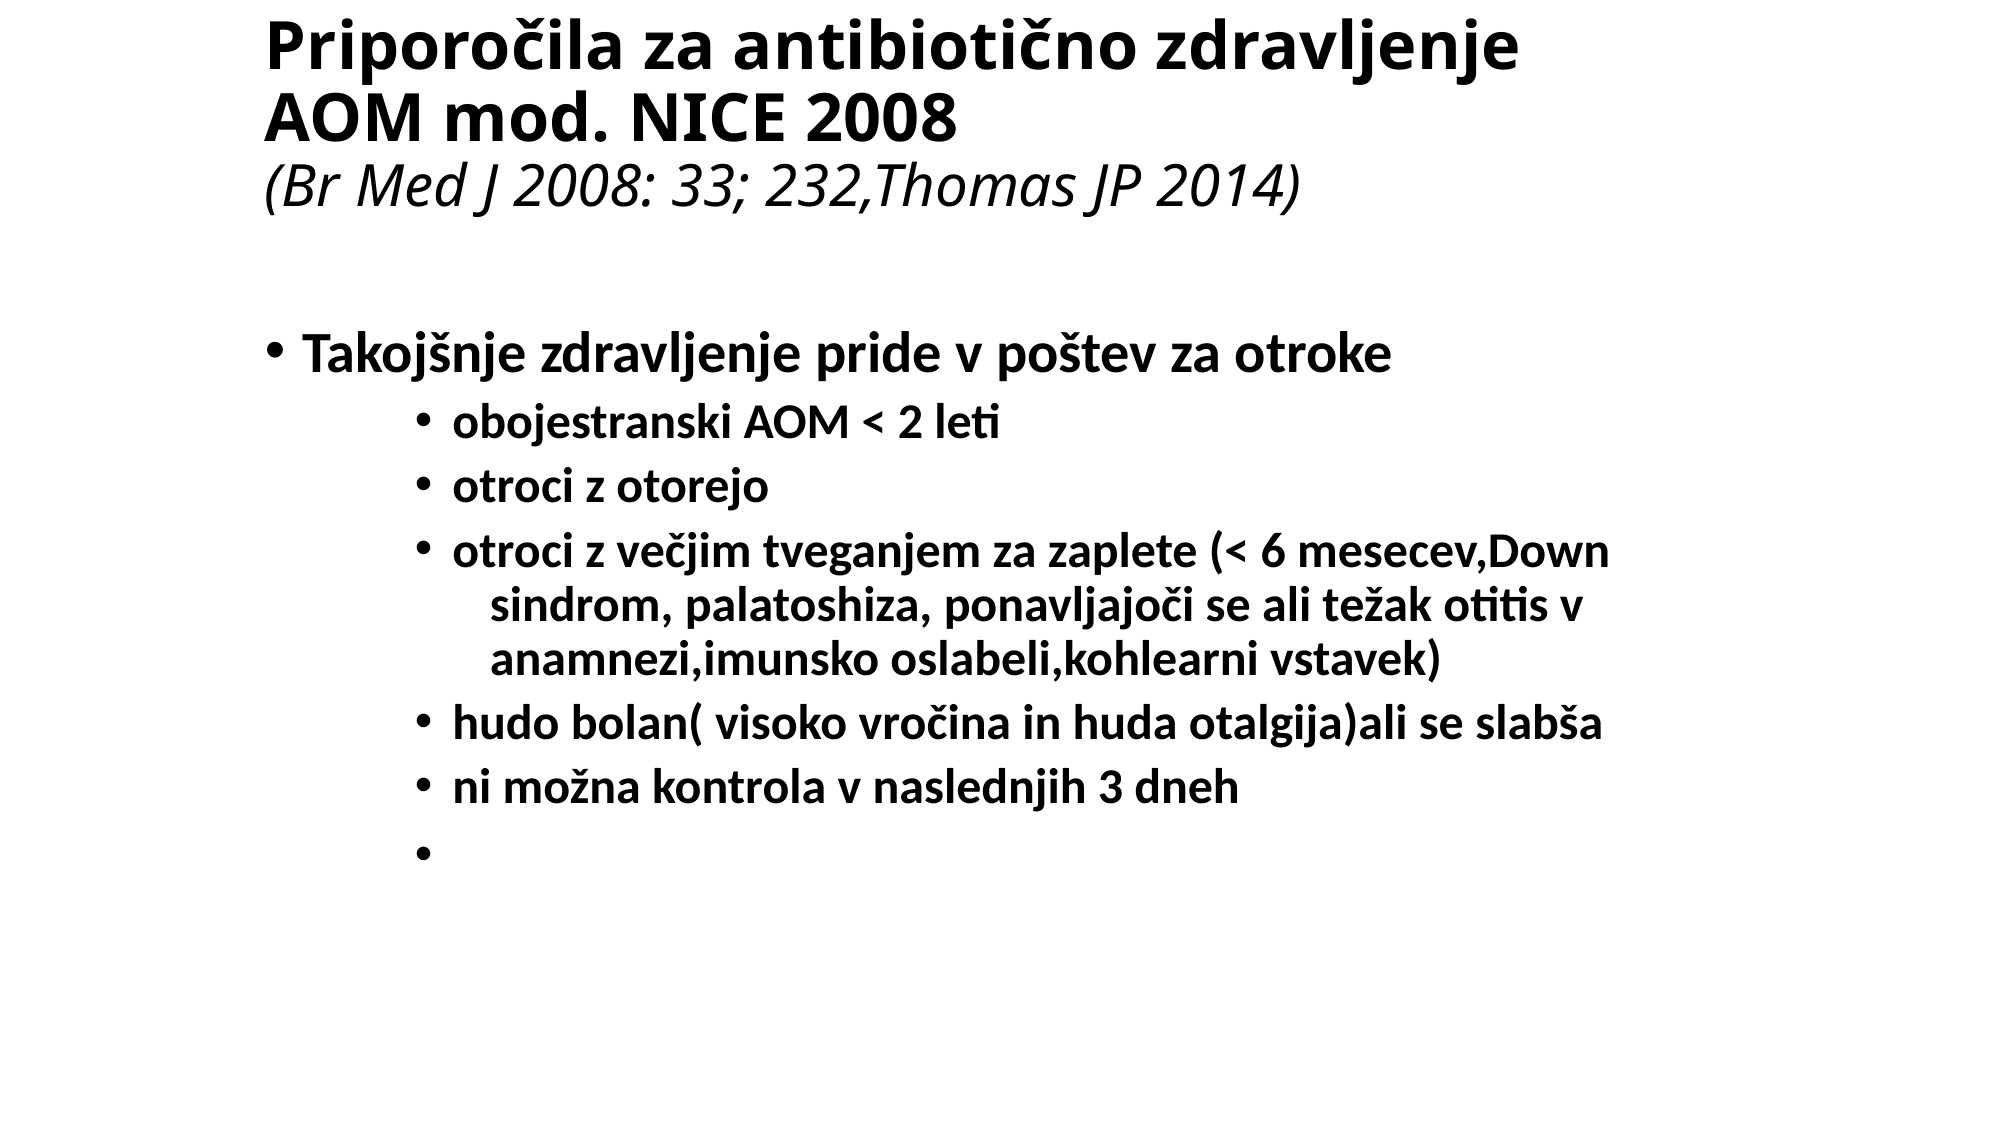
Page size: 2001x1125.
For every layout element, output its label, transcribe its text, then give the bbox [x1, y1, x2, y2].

list Takojšnje zdravljenje pride v poštev za otroke obojestranski AOM < 2 leti otroci z otorejo otroci z večjim tveganjem za zaplete (< 6 mesecev,Down sindrom, palatoshiza, ponavljajoči se ali težak otitis v anamnezi,imunsko oslabeli,kohlearni vstavek) hudo bolan( visoko vročina in huda otalgija)ali se slabša ni možna kontrola v naslednjih 3 dneh [249, 314, 1750, 1125]
title Priporočila za antibiotično zdravljenje AOM mod. NICE 2008 (Br Med J 2008: 33; 232,Thomas JP 2014) [249, 0, 1750, 232]
